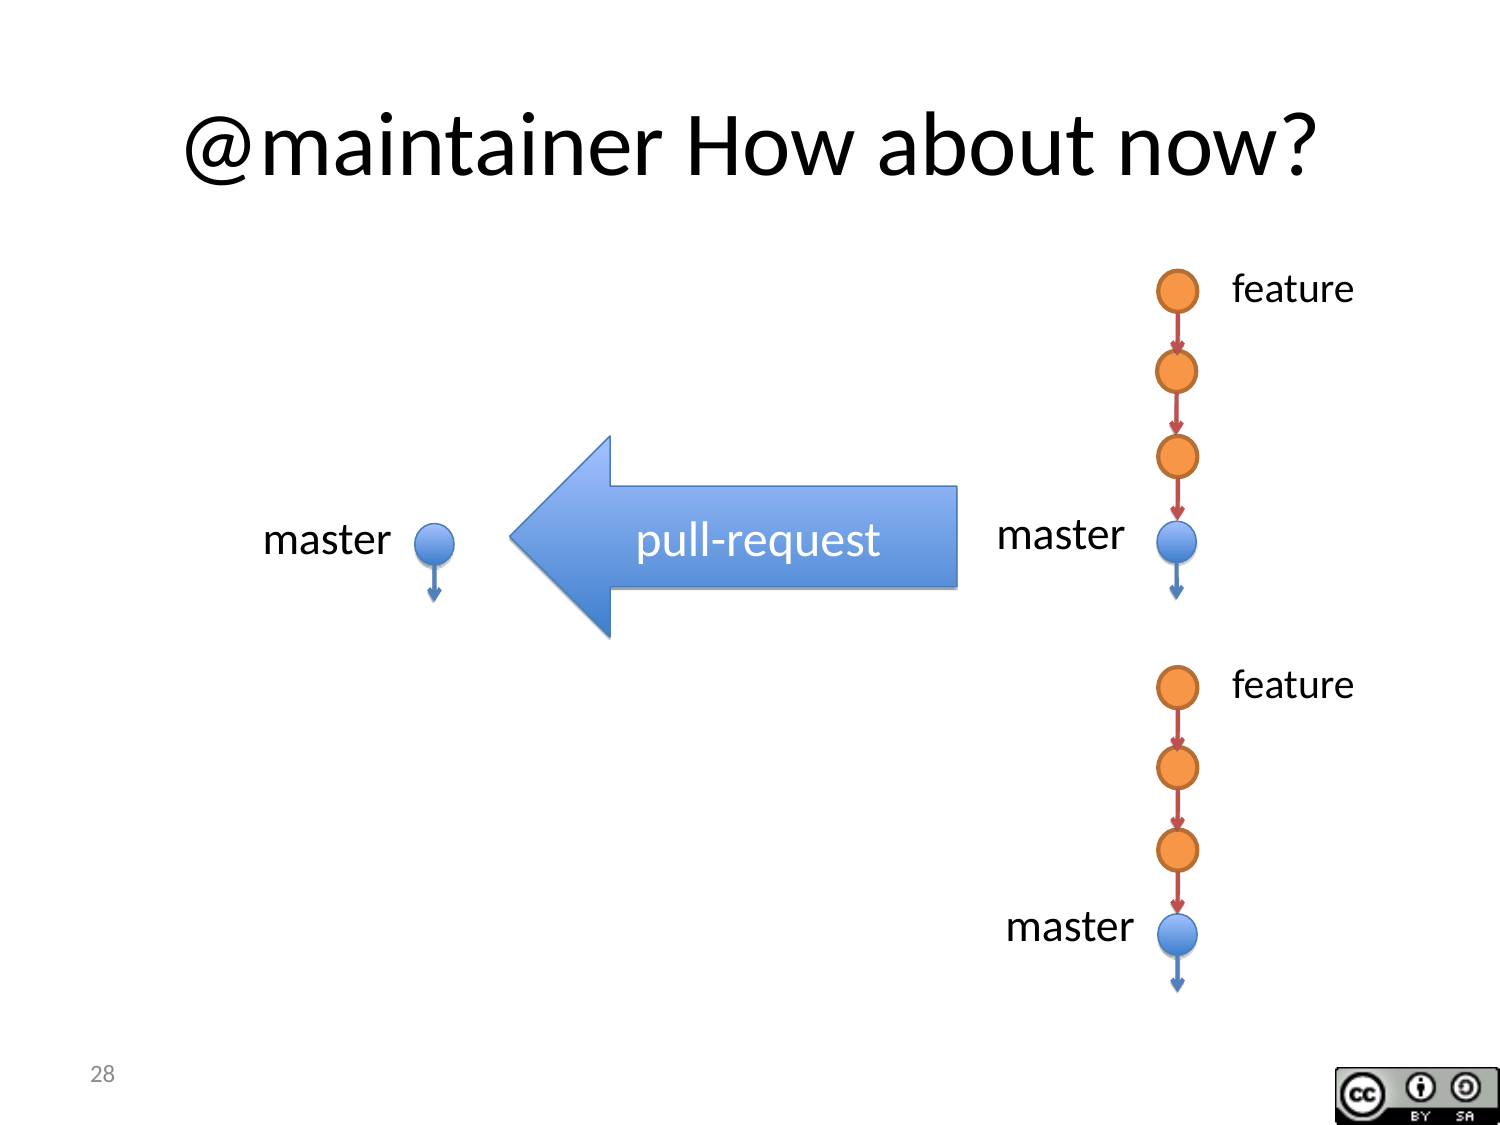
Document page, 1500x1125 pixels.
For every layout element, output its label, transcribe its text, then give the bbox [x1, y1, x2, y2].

title @maintainer How about now? [75, 45, 1425, 233]
text_box [1158, 270, 1198, 312]
text_box [1167, 914, 1198, 955]
text_box [1158, 435, 1198, 477]
text_box [1158, 829, 1198, 871]
text_box master [965, 496, 1158, 566]
text_box pull-request [509, 435, 957, 638]
slide_number <number> [75, 1042, 425, 1103]
text_box feature [1197, 649, 1390, 715]
text_box master [231, 501, 424, 572]
text_box feature [1197, 253, 1390, 319]
text_box [1158, 747, 1198, 788]
text_box [1157, 351, 1197, 392]
picture [1335, 1067, 1500, 1125]
text_box master [974, 887, 1167, 958]
text_box [1158, 521, 1197, 563]
text_box [414, 523, 455, 565]
text_box [1158, 667, 1198, 708]
